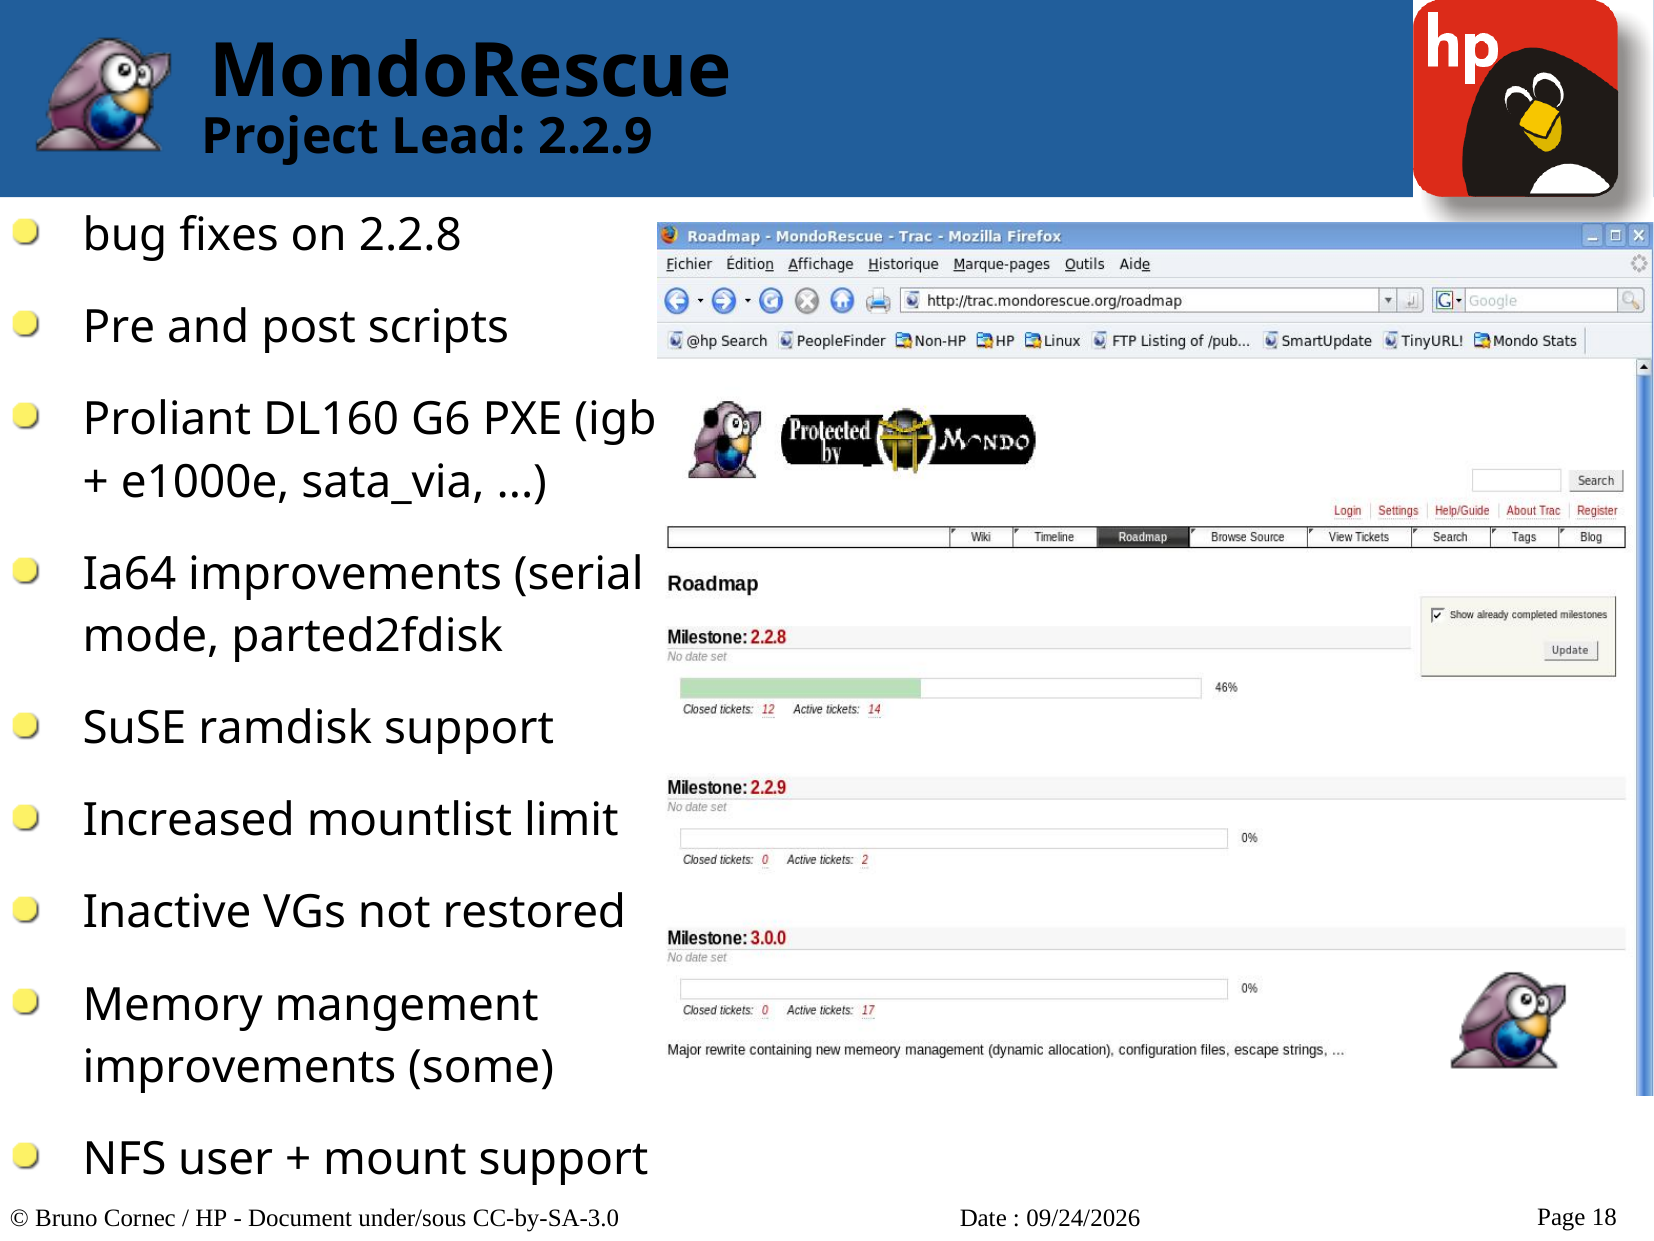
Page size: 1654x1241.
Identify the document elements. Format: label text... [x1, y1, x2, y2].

picture [657, 0, 1654, 1109]
list bug fixes on 2.2.8 Pre and post scripts Proliant DL160 G6 PXE (igb + e1000e, sata_via, ...) Ia64 improvements (serial mode, parted2fdisk SuSE ramdisk support Increased mountlist limit Inactive VGs not restored Memory mangement improvements (some) NFS user + mount support [0, 201, 666, 1184]
title Project Lead: 2.2.9 [201, 32, 1191, 241]
picture [0, 0, 211, 199]
